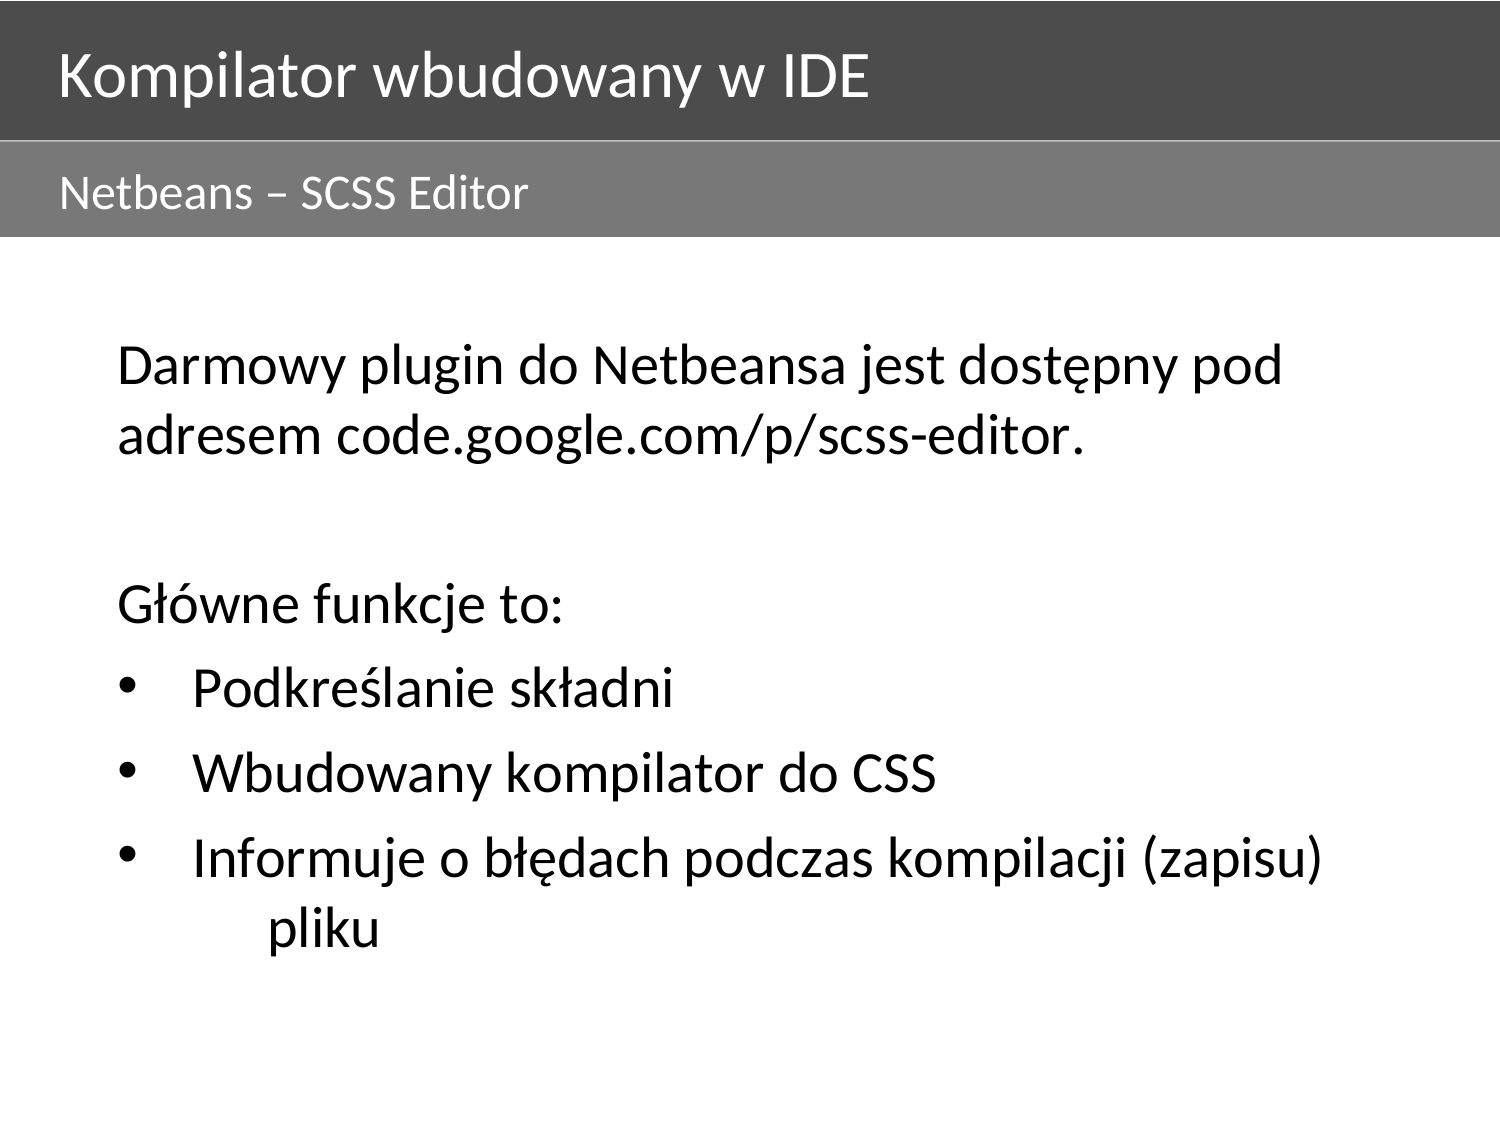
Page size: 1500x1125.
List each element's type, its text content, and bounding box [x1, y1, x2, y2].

subtitle Darmowy plugin do Netbeansa jest dostępny pod adresem code.google.com/p/scss-editor. Główne funkcje to: Podkreślanie składni Wbudowany kompilator do CSS Informuje o błędach podczas kompilacji (zapisu) pliku [0, 237, 1500, 971]
text_box Netbeans – SCSS Editor [0, 141, 1500, 237]
text_box Kompilator wbudowany w IDE [0, 1, 1500, 140]
